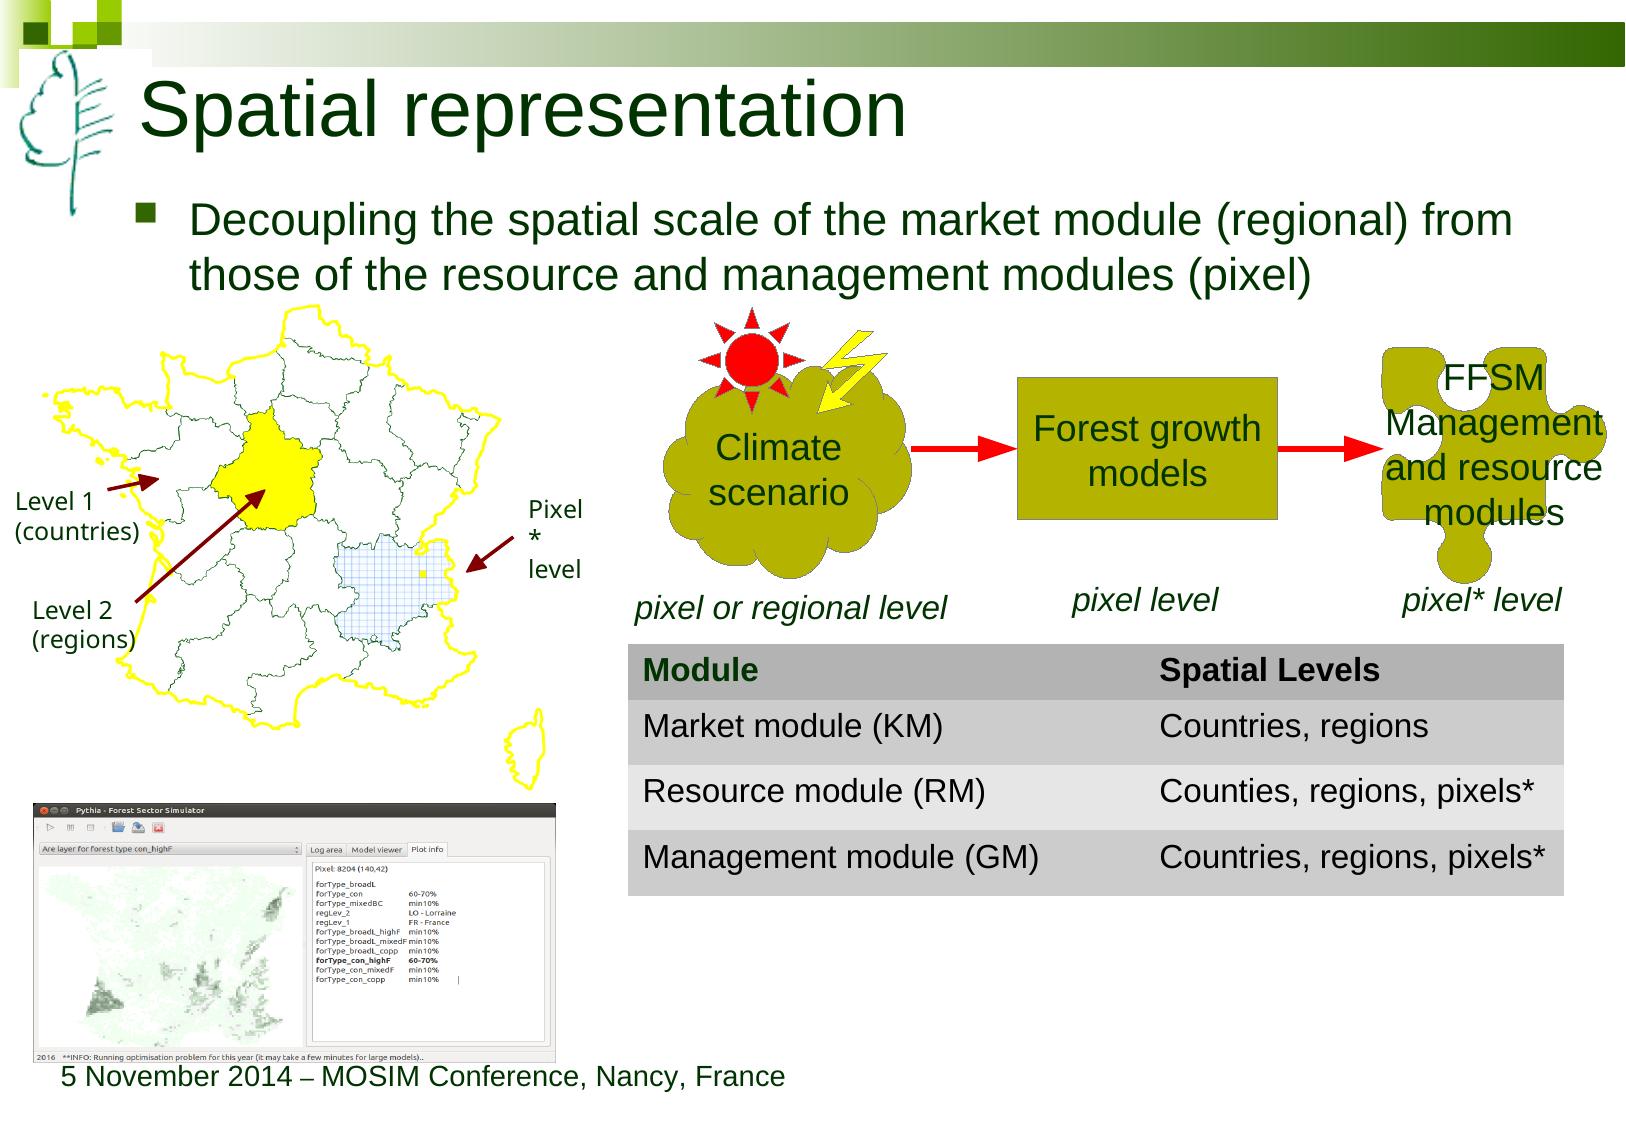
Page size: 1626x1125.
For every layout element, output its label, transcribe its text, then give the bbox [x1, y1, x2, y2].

table_header Module [628, 644, 1145, 700]
text_box [816, 330, 888, 414]
table_cell Countries, regions [1145, 700, 1564, 765]
text_box pixel* level [1383, 571, 1581, 626]
text_box Forest growth models [1017, 377, 1278, 520]
text_box [698, 352, 721, 368]
text_box [714, 377, 736, 398]
table_cell Management module (GM) [628, 830, 1145, 896]
table_cell Resource module (RM) [628, 765, 1145, 830]
text_box [714, 322, 736, 344]
table_header Spatial Levels [1145, 644, 1564, 700]
text_box pixel or regional level [614, 578, 969, 634]
table_cell Counties, regions, pixels* [1145, 765, 1564, 830]
list Decoupling the spatial scale of the market module (regional) from those of the resource and management modules (pixel) [118, 182, 1581, 308]
picture [33, 295, 561, 797]
text_box Climate scenario [663, 366, 912, 578]
table_cell Market module (KM) [628, 700, 1145, 765]
text_box [744, 307, 760, 329]
text_box pixel level [1053, 571, 1239, 626]
text_box [783, 352, 806, 368]
table_cell Countries, regions, pixels* [1145, 830, 1564, 896]
text_box [725, 333, 779, 387]
text_box [768, 322, 790, 344]
picture [33, 803, 556, 1063]
text_box FFSM Management and resource modules [1381, 347, 1607, 571]
text_box Level 1 (countries) [0, 477, 171, 553]
text_box [744, 391, 760, 414]
picture [19, 49, 152, 220]
text_box [768, 377, 790, 398]
title Spatial representation [123, 49, 1626, 160]
text_box Pixel* level [513, 485, 608, 561]
text_box Level 2 (regions) [17, 586, 155, 662]
